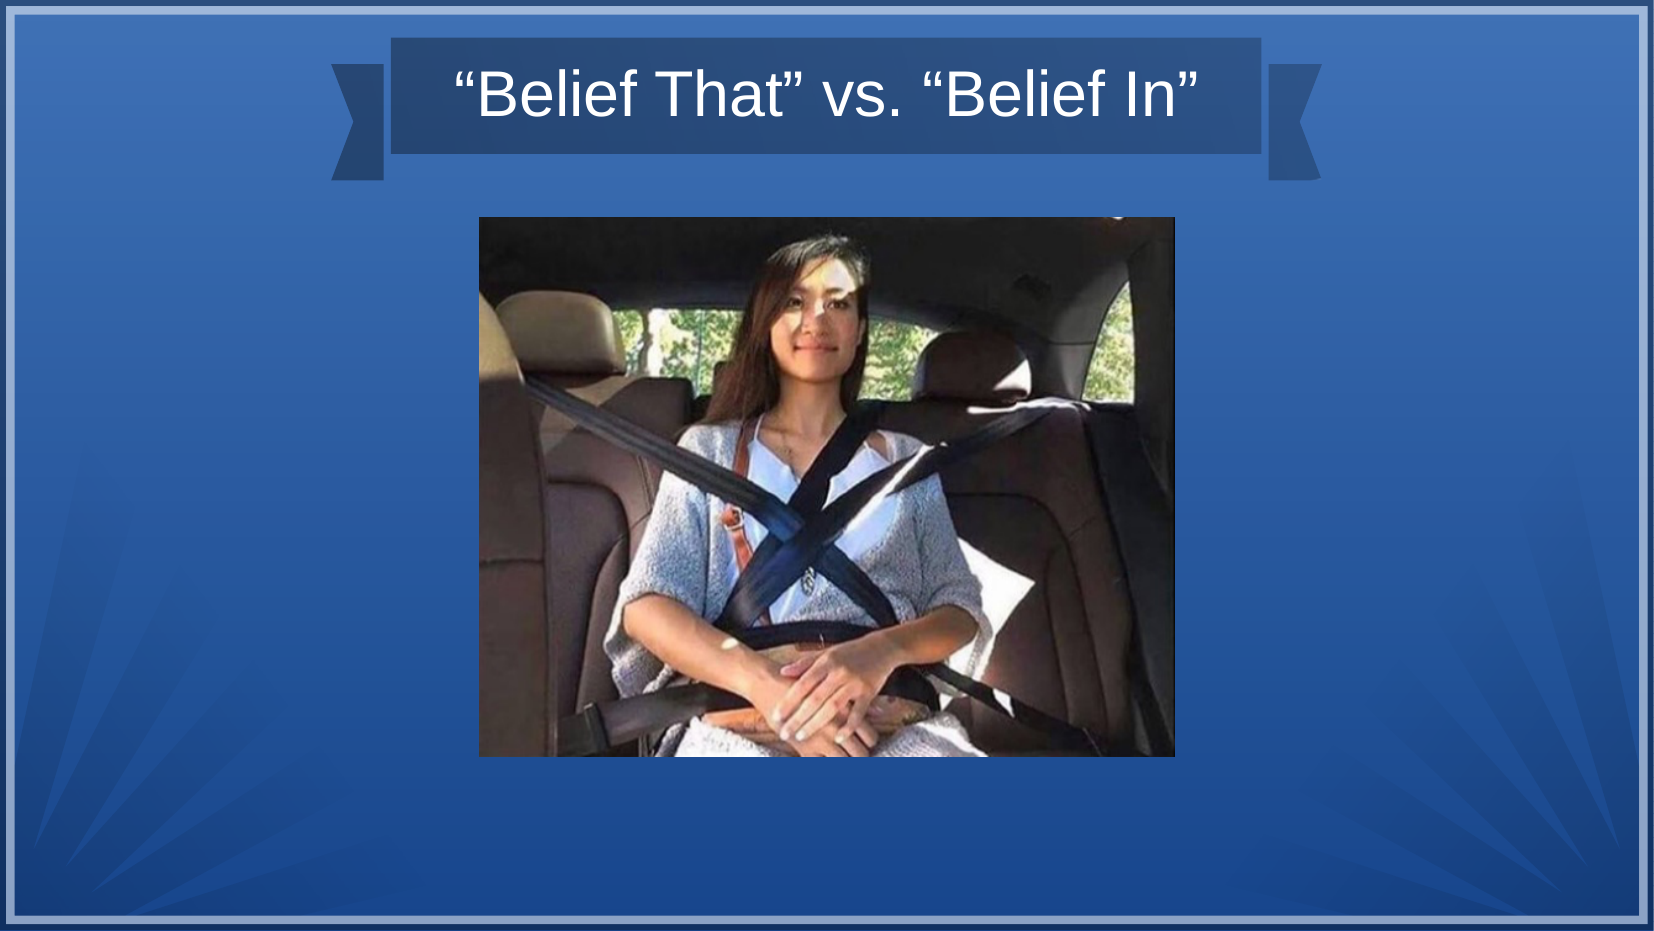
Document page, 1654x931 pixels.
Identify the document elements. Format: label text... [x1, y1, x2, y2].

title “Belief That” vs. “Belief In” [389, 35, 1264, 154]
picture [479, 217, 1175, 758]
